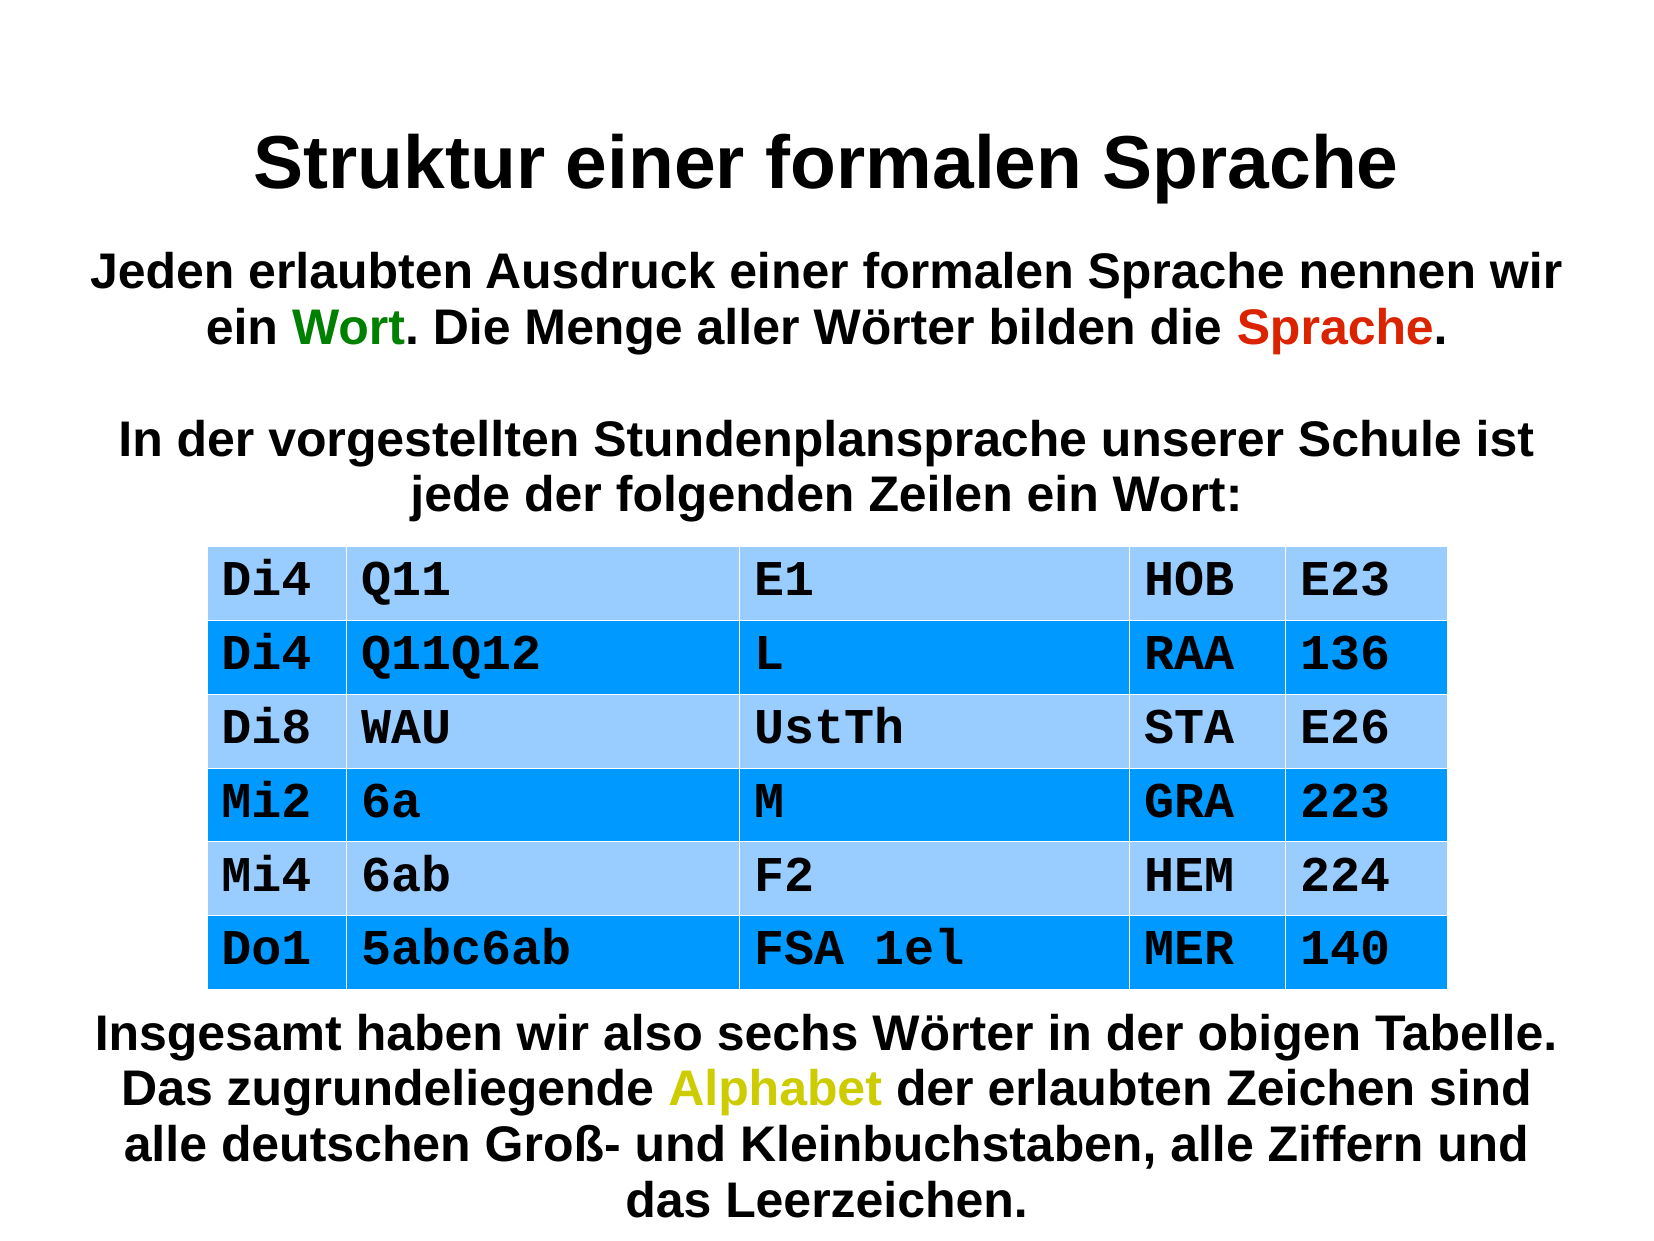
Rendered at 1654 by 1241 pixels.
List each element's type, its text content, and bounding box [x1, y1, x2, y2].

table_cell STA [1130, 695, 1285, 768]
table_cell 6ab [347, 842, 739, 915]
table_cell 6a [347, 769, 739, 841]
table_cell E26 [1286, 695, 1447, 768]
table_cell Mi4 [208, 842, 346, 915]
table_header Q11 [347, 547, 739, 620]
text_box Jeden erlaubten Ausdruck einer formalen Sprache nennen wir ein Wort. Die Menge aller Wörter bilden die Sprache. In der vorgestellten Stundenplansprache unserer Schule ist jede der folgenden Zeilen ein Wort: [59, 236, 1595, 562]
table_cell F2 [740, 842, 1129, 915]
table_cell RAA [1130, 621, 1285, 694]
table_cell Q11Q12 [347, 621, 739, 694]
table_cell 5abc6ab [347, 916, 739, 989]
title Struktur einer formalen Sprache [88, 118, 1565, 207]
table_cell GRA [1130, 769, 1285, 841]
table_cell Di8 [208, 695, 346, 768]
table_header Di4 [208, 547, 346, 620]
table_cell 140 [1286, 916, 1447, 989]
table_cell UstTh [740, 695, 1129, 768]
table_header E1 [740, 547, 1129, 620]
table_cell 136 [1286, 621, 1447, 694]
table_cell 223 [1286, 769, 1447, 841]
table_cell Mi2 [208, 769, 346, 841]
table_cell WAU [347, 695, 739, 768]
table_cell L [740, 621, 1129, 694]
table_cell M [740, 769, 1129, 841]
table_cell FSA 1el [740, 916, 1129, 989]
table_header HOB [1130, 547, 1285, 620]
table_cell HEM [1130, 842, 1285, 915]
table_cell Di4 [208, 621, 346, 694]
table_cell Do1 [208, 916, 346, 989]
text_box Insgesamt haben wir also sechs Wörter in der obigen Tabelle. Das zugrundeliegende Alphabet der erlaubten Zeichen sind alle deutschen Groß- und Kleinbuchstaben, alle Ziffern und das Leerzeichen. [59, 997, 1595, 1241]
table_cell MER [1130, 916, 1285, 989]
table_cell 224 [1286, 842, 1447, 915]
table_header E23 [1286, 547, 1447, 620]
